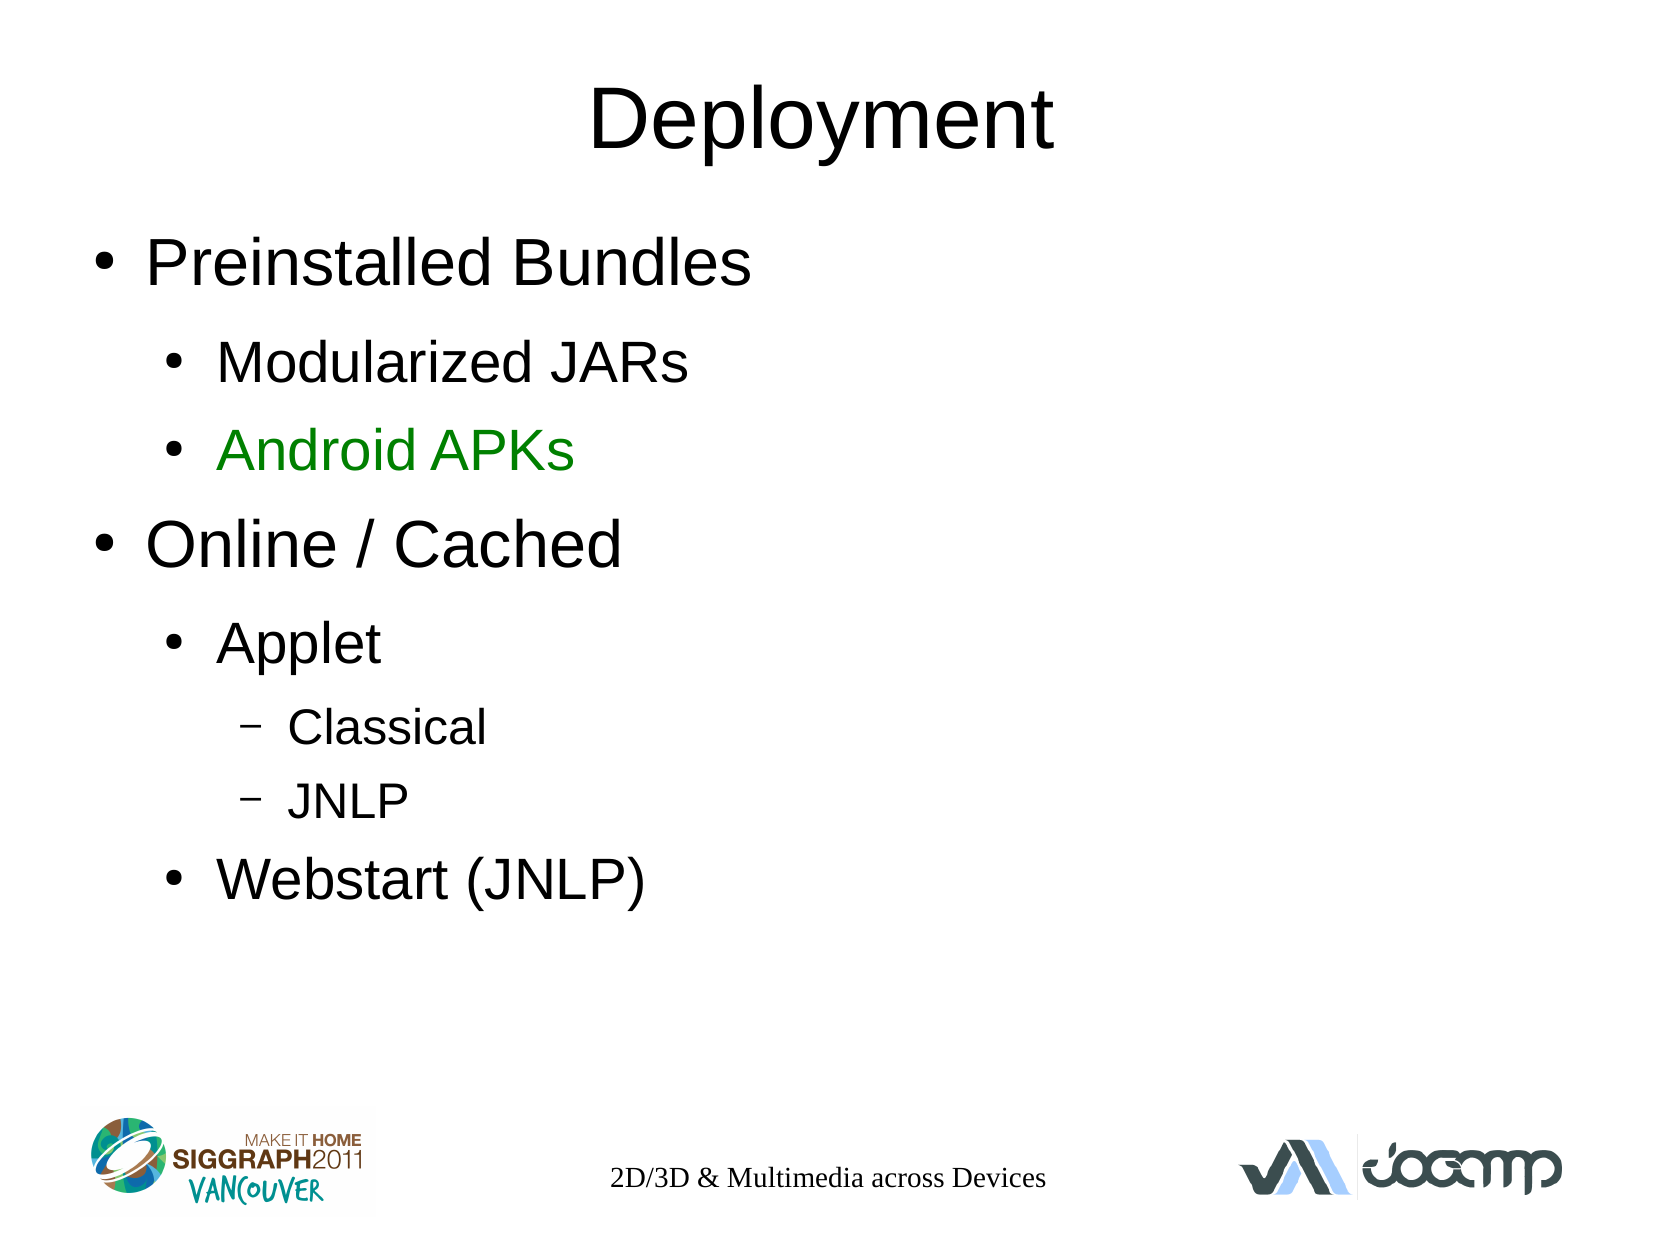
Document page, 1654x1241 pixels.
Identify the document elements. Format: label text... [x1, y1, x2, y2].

list Preinstalled Bundles Modularized JARs Android APKs Online / Cached Applet Classical JNLP Webstart (JNLP) [75, 225, 1571, 1109]
picture [1237, 1134, 1562, 1200]
title Deployment [68, 56, 1576, 181]
picture [80, 1109, 376, 1217]
